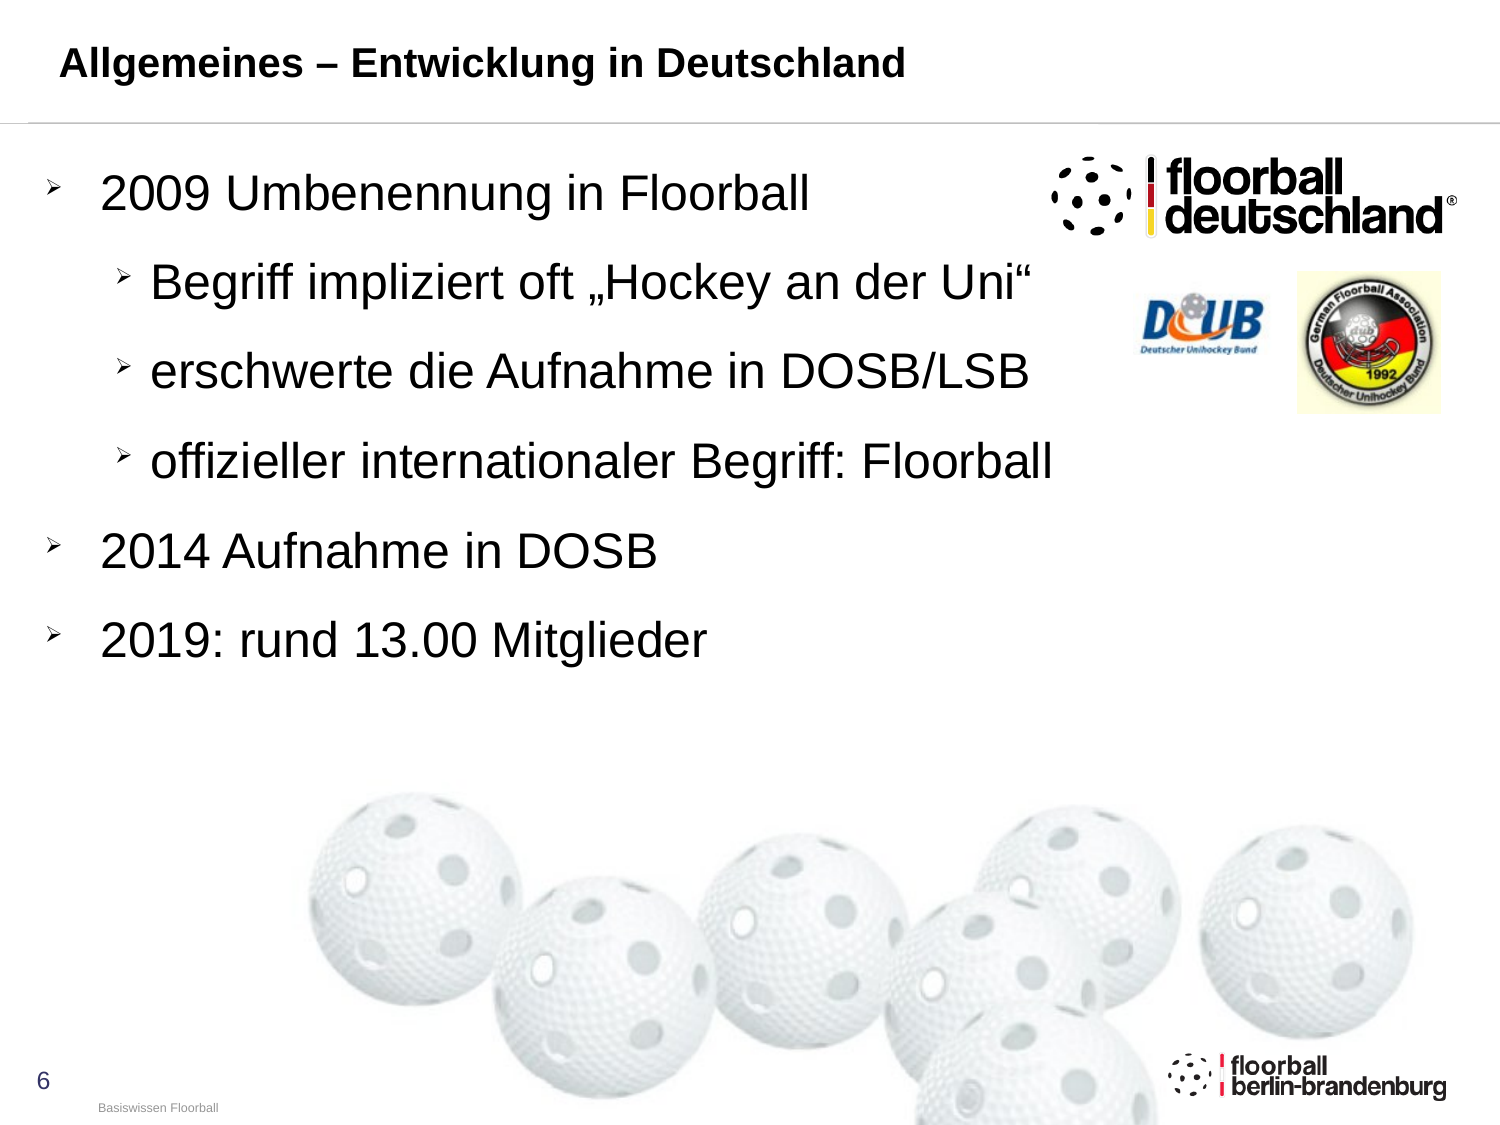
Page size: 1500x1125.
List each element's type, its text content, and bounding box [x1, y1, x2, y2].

text_box Allgemeines – Entwicklung in Deutschland [43, 28, 1466, 94]
picture [1297, 271, 1441, 414]
picture [1051, 146, 1457, 248]
picture [242, 355, 1483, 1125]
picture [1133, 271, 1276, 355]
text_box 2009 Umbenennung in Floorball Begriff impliziert oft „Hockey an der Uni“ erschwerte die Aufnahme in DOSB/LSB offizieller internationaler Begriff: Floorball 2014 Aufnahme in DOSB 2019: rund 13.00 Mitglieder [29, 152, 1466, 1013]
